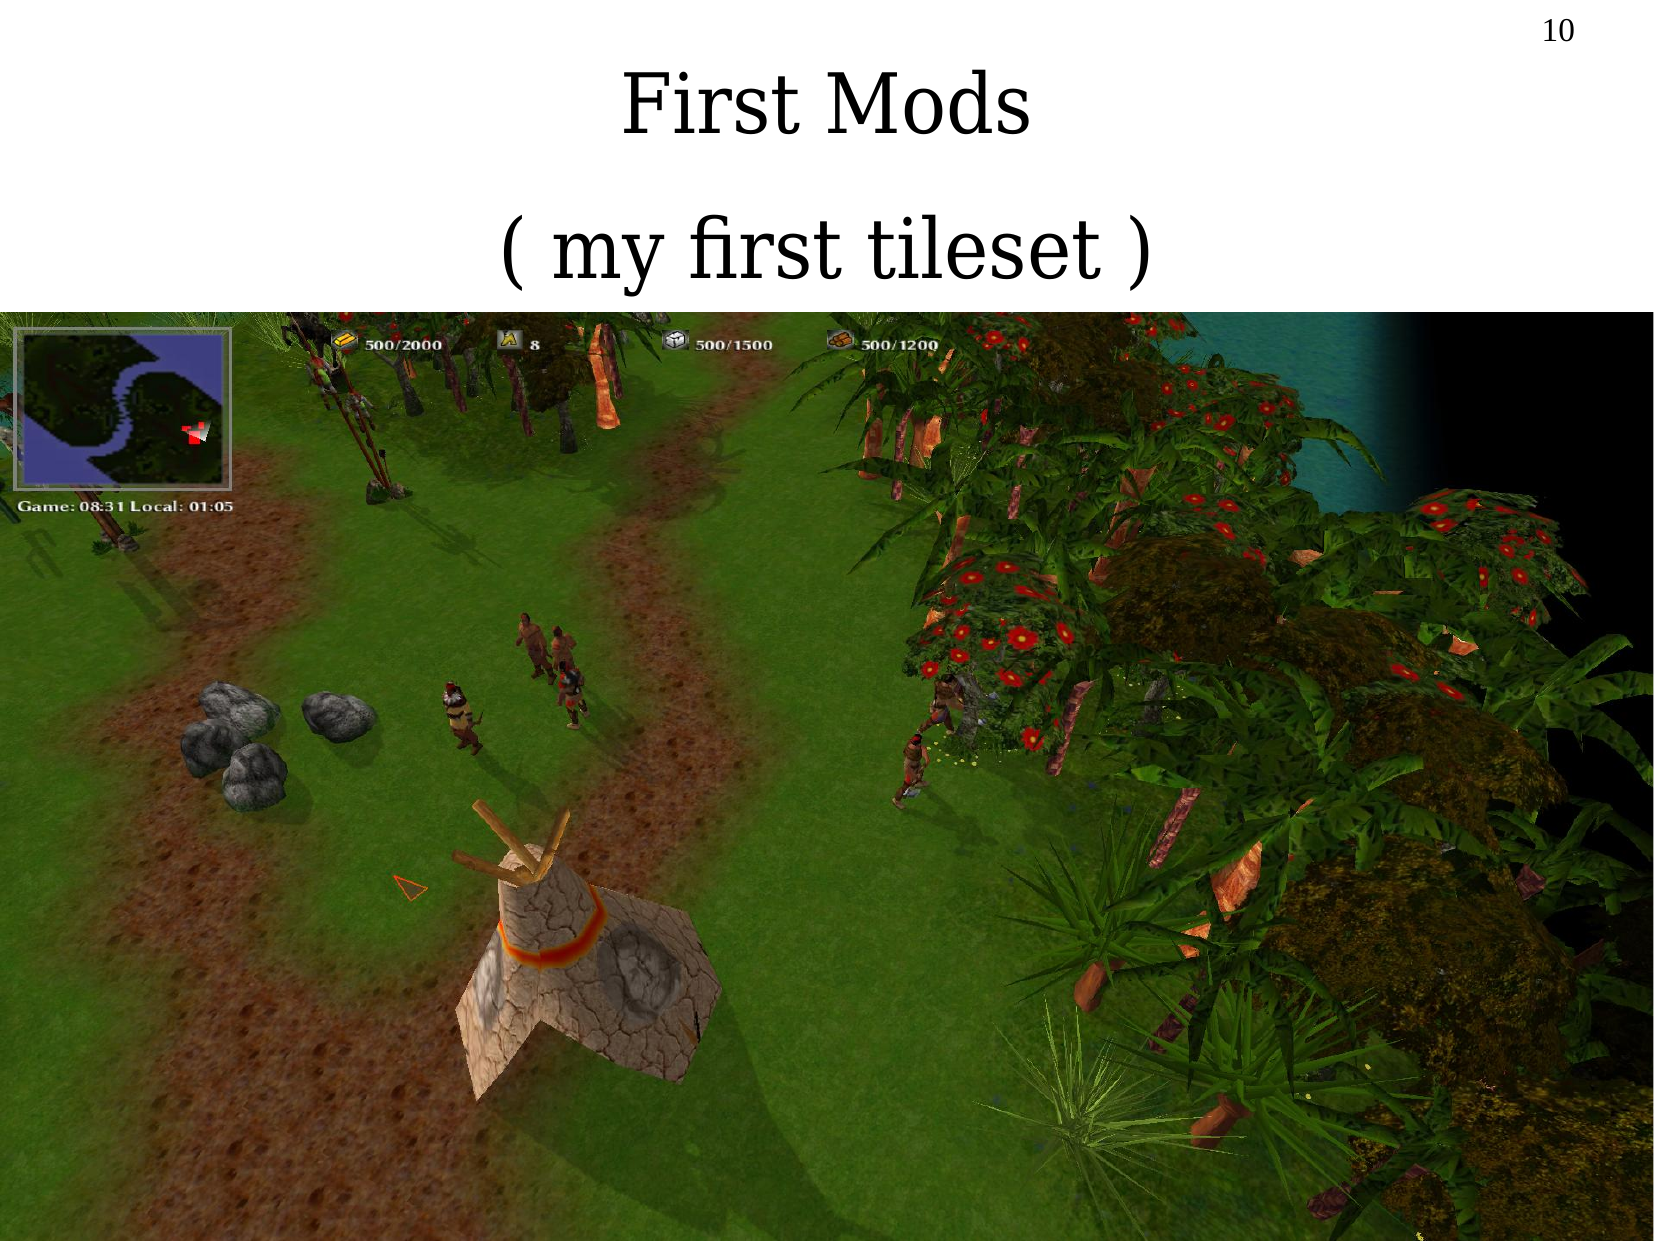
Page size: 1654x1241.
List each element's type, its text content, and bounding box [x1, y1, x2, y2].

title First Mods ( my first tileset ) [82, 31, 1571, 275]
picture [0, 312, 1654, 1241]
